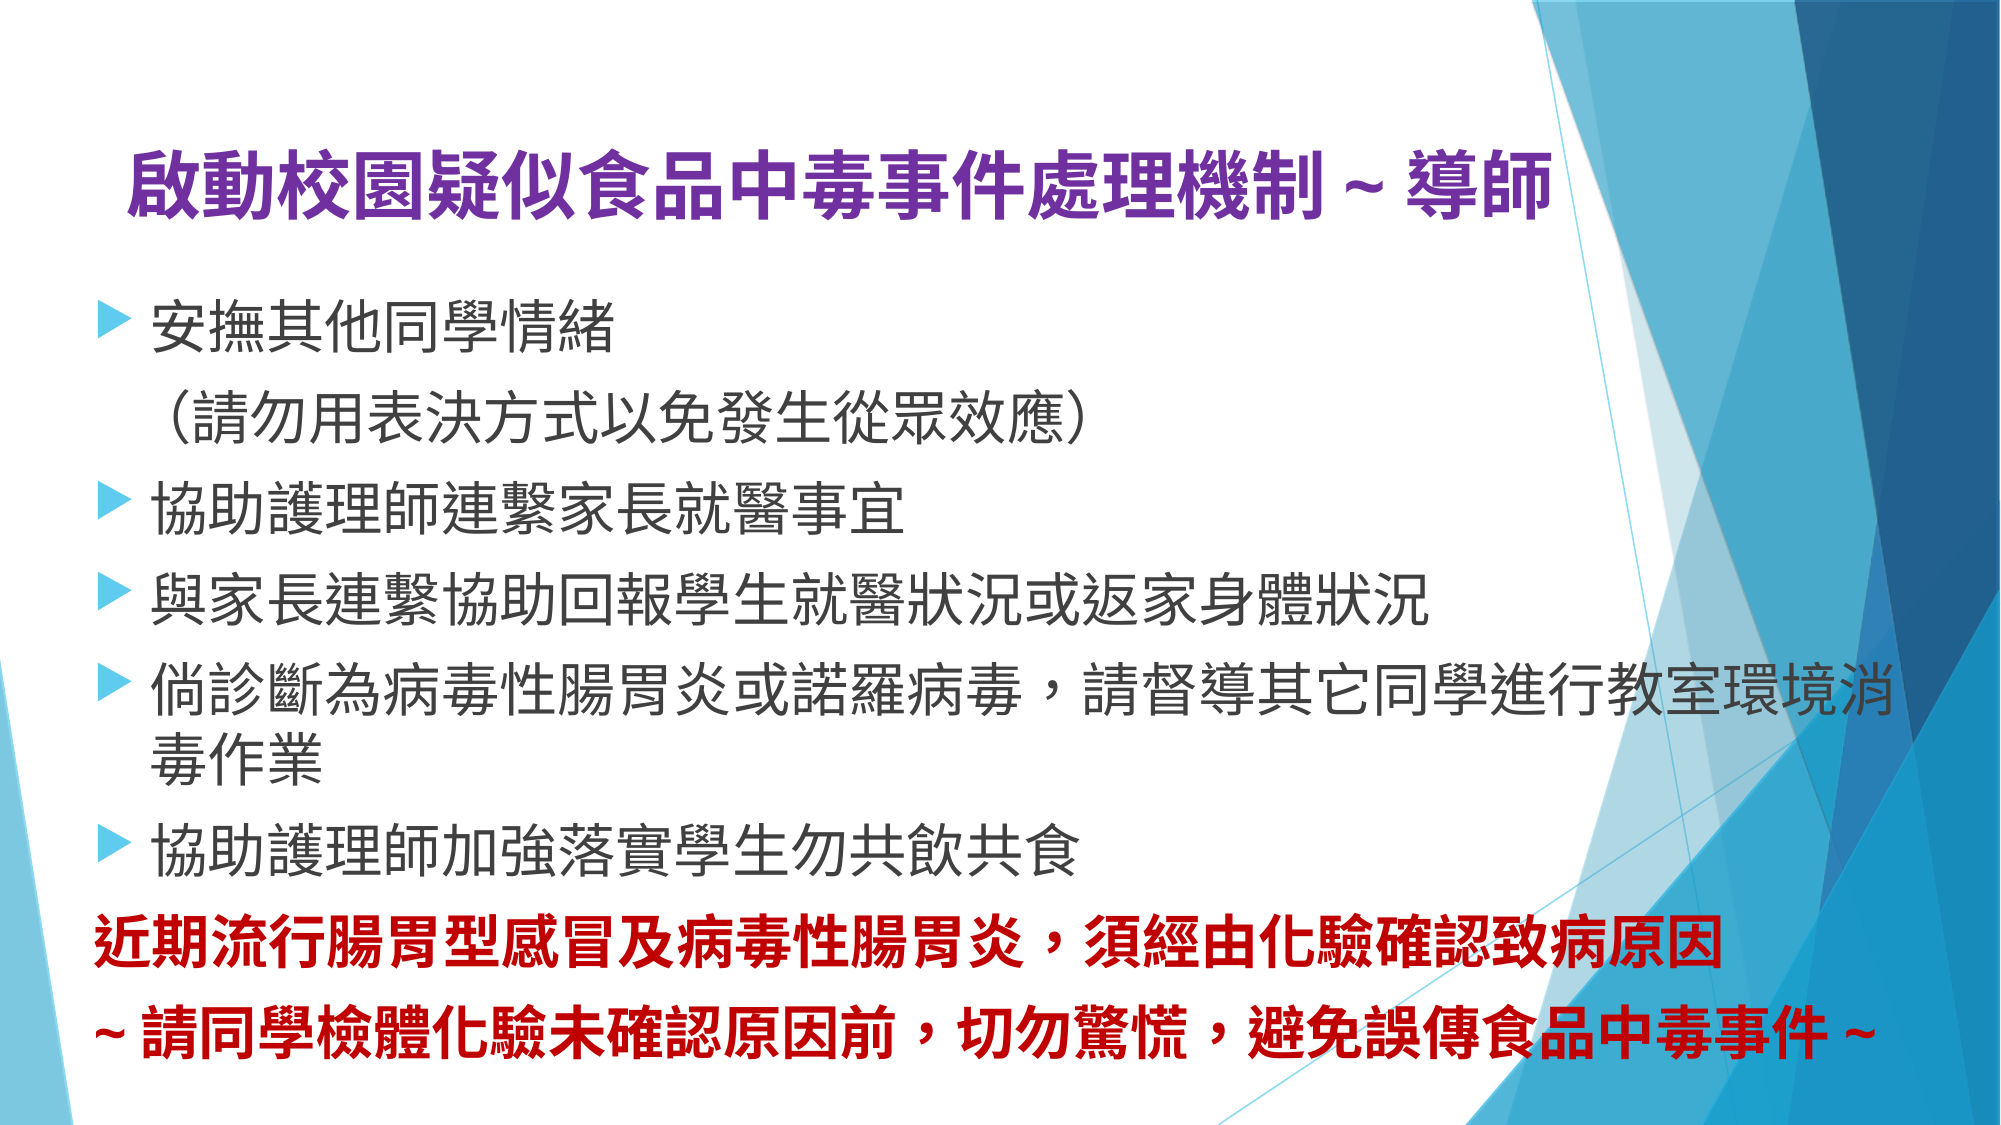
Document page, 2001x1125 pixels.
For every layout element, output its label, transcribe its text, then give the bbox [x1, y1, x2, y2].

title 啟動校園疑似食品中毒事件處理機制~導師 [111, 131, 1596, 248]
list 安撫其他同學情緒 （請勿用表決方式以免發生從眾效應） 協助護理師連繫家長就醫事宜 與家長連繫協助回報學生就醫狀況或返家身體狀況 倘診斷為病毒性腸胃炎或諾羅病毒，請督導其它同學進行教室環境消毒作業 協助護理師加強落實學生勿共飲共食 近期流行腸胃型感冒及病毒性腸胃炎，須經由化驗確認致病原因 ~請同學檢體化驗未確認原因前，切勿驚慌，避免誤傳食品中毒事件~ [78, 282, 1931, 920]
